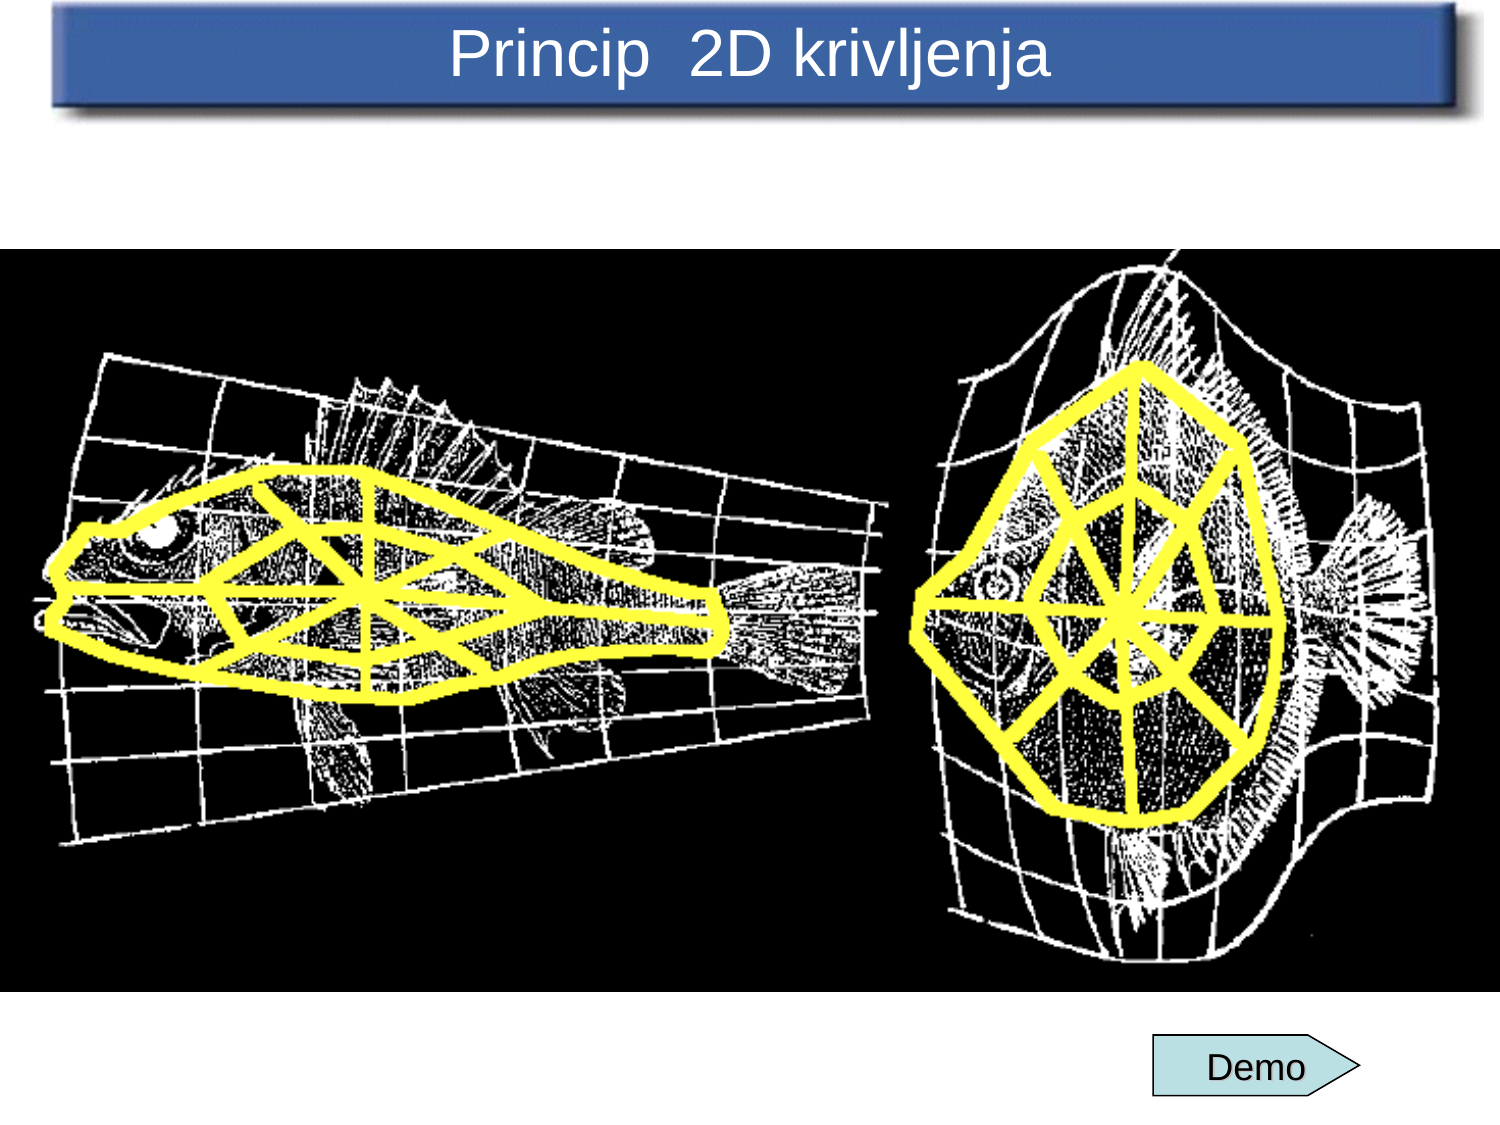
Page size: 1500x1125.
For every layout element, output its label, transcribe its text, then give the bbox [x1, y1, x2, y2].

picture [0, 249, 1500, 992]
picture [50, 0, 1484, 127]
text_box Demo [1153, 1035, 1360, 1096]
title Princip 2D krivljenja [75, 0, 1426, 100]
